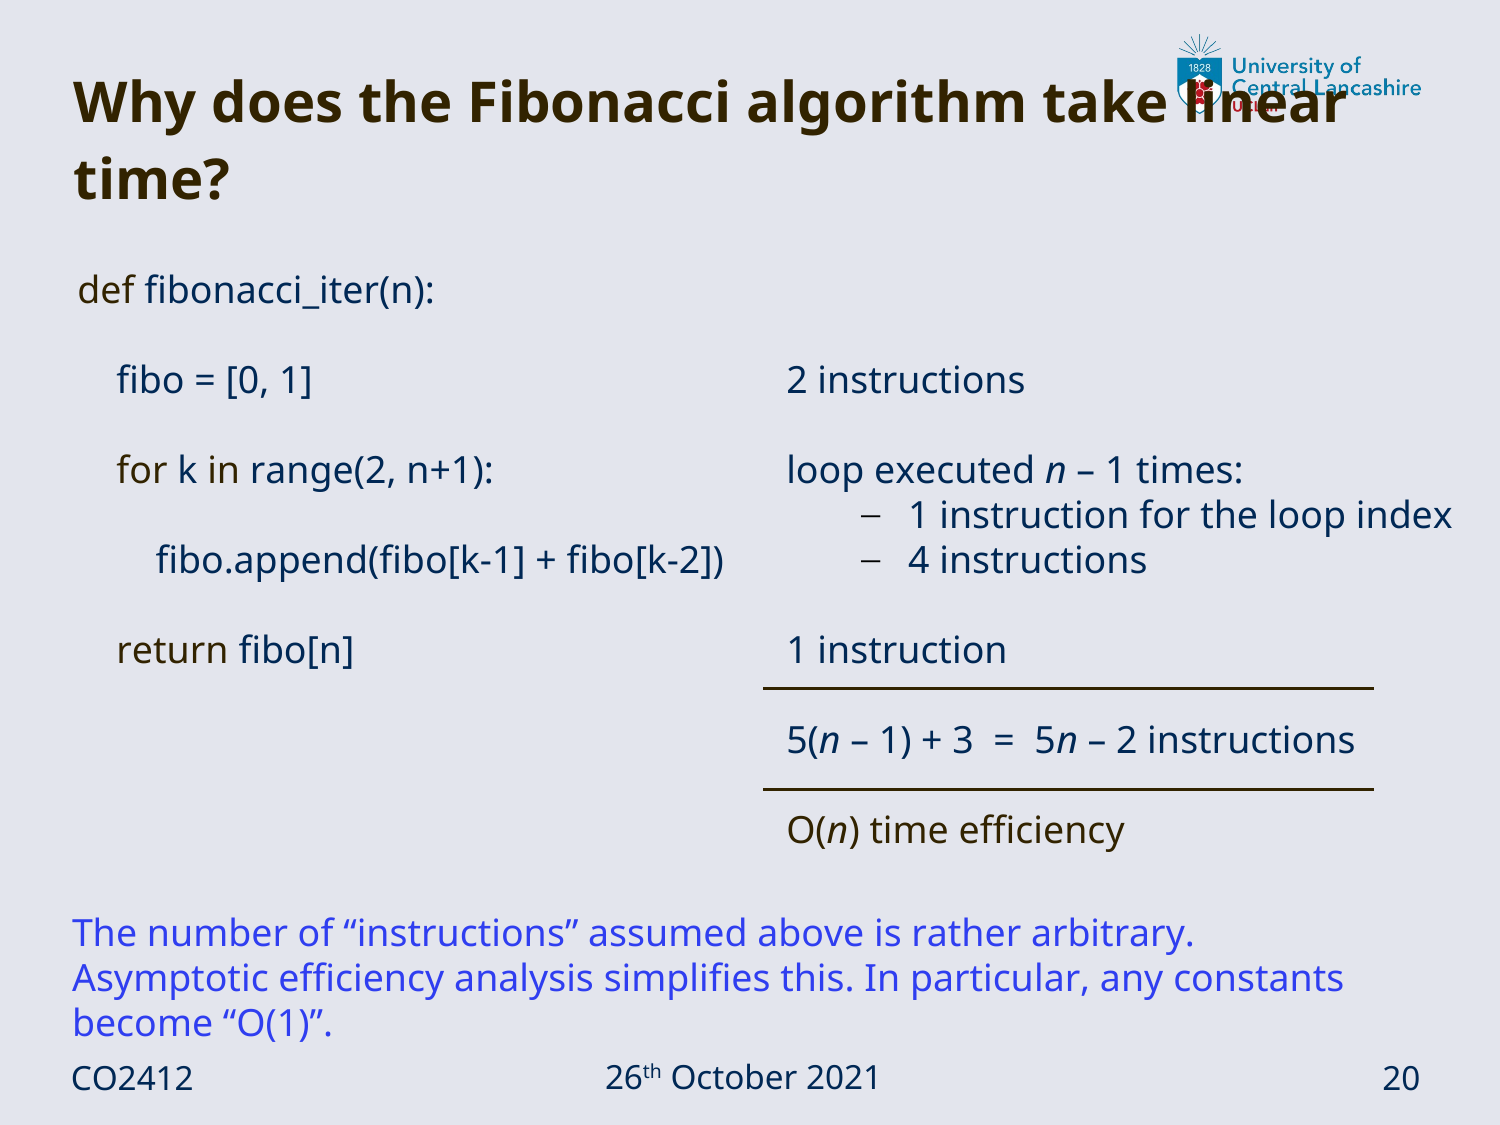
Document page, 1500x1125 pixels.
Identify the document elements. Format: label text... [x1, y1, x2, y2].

text_box def fibonacci_iter(n): fibo = [0, 1] for k in range(2, n+1): fibo.append(fibo[k-1] + fibo[k-2]) return fibo[n] [62, 258, 770, 679]
text_box The number of “instructions” assumed above is rather arbitrary. Asymptotic efficiency analysis simplifies this. In particular, any constants become “O(1)”. [57, 901, 1415, 1007]
picture [1177, 34, 1421, 93]
picture [1180, 83, 1187, 93]
text_box 2 instructions loop executed n – 1 times: 1 instruction for the loop index 4 instructions 1 instruction 5(n – 1) + 3 = 5n – 2 instructions O(n) time efficiency [771, 258, 1478, 883]
title Why does the Fibonacci algorithm take linear time? [58, 93, 1475, 186]
